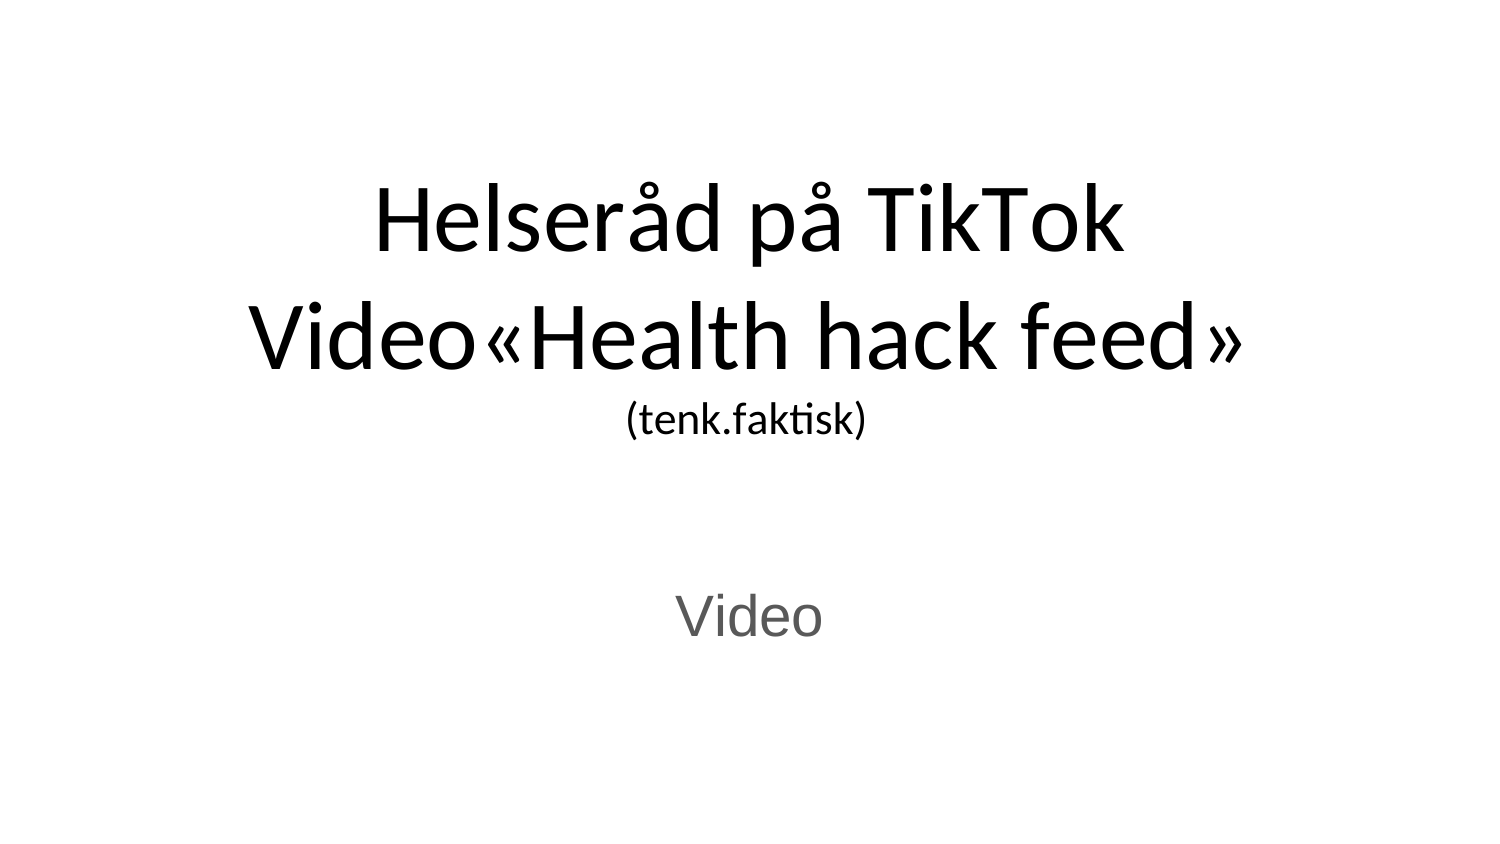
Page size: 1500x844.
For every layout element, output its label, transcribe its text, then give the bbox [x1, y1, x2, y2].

title Helseråd på TikTok Video«Health hack feed» (tenk.faktisk) [51, 122, 1449, 459]
subtitle Video [51, 563, 1449, 694]
